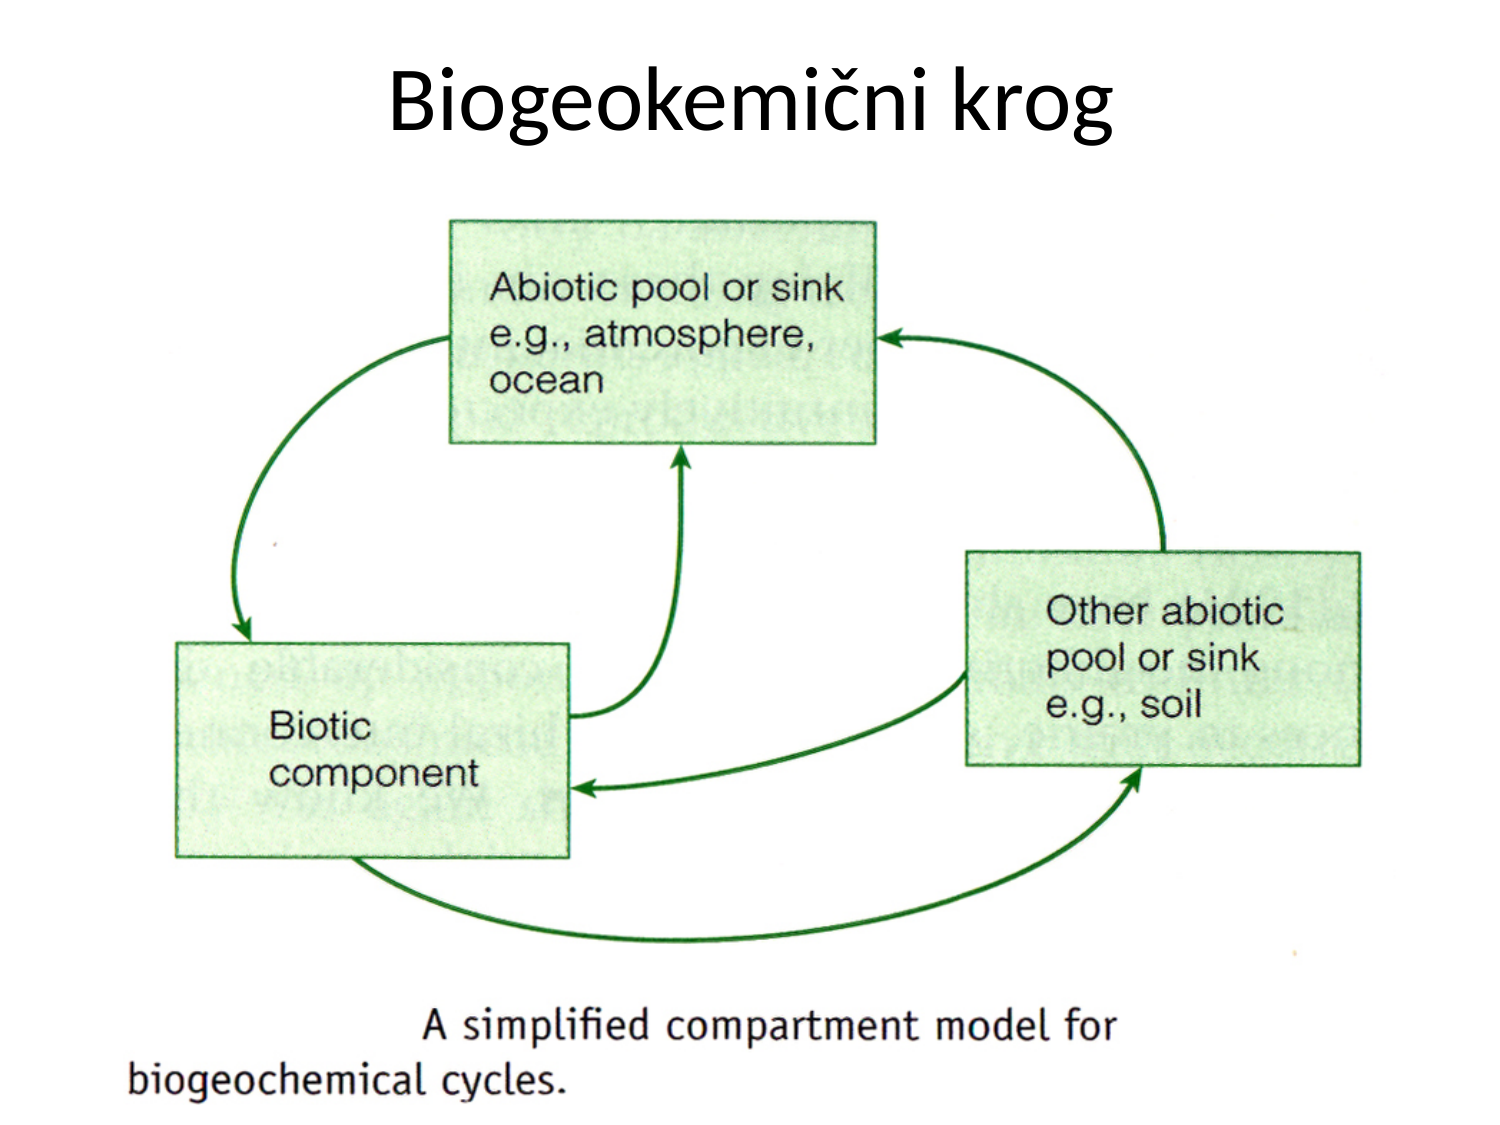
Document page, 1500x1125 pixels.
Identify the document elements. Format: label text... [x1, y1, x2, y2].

picture [112, 193, 1400, 1125]
title Biogeokemični krog [76, 0, 1427, 188]
